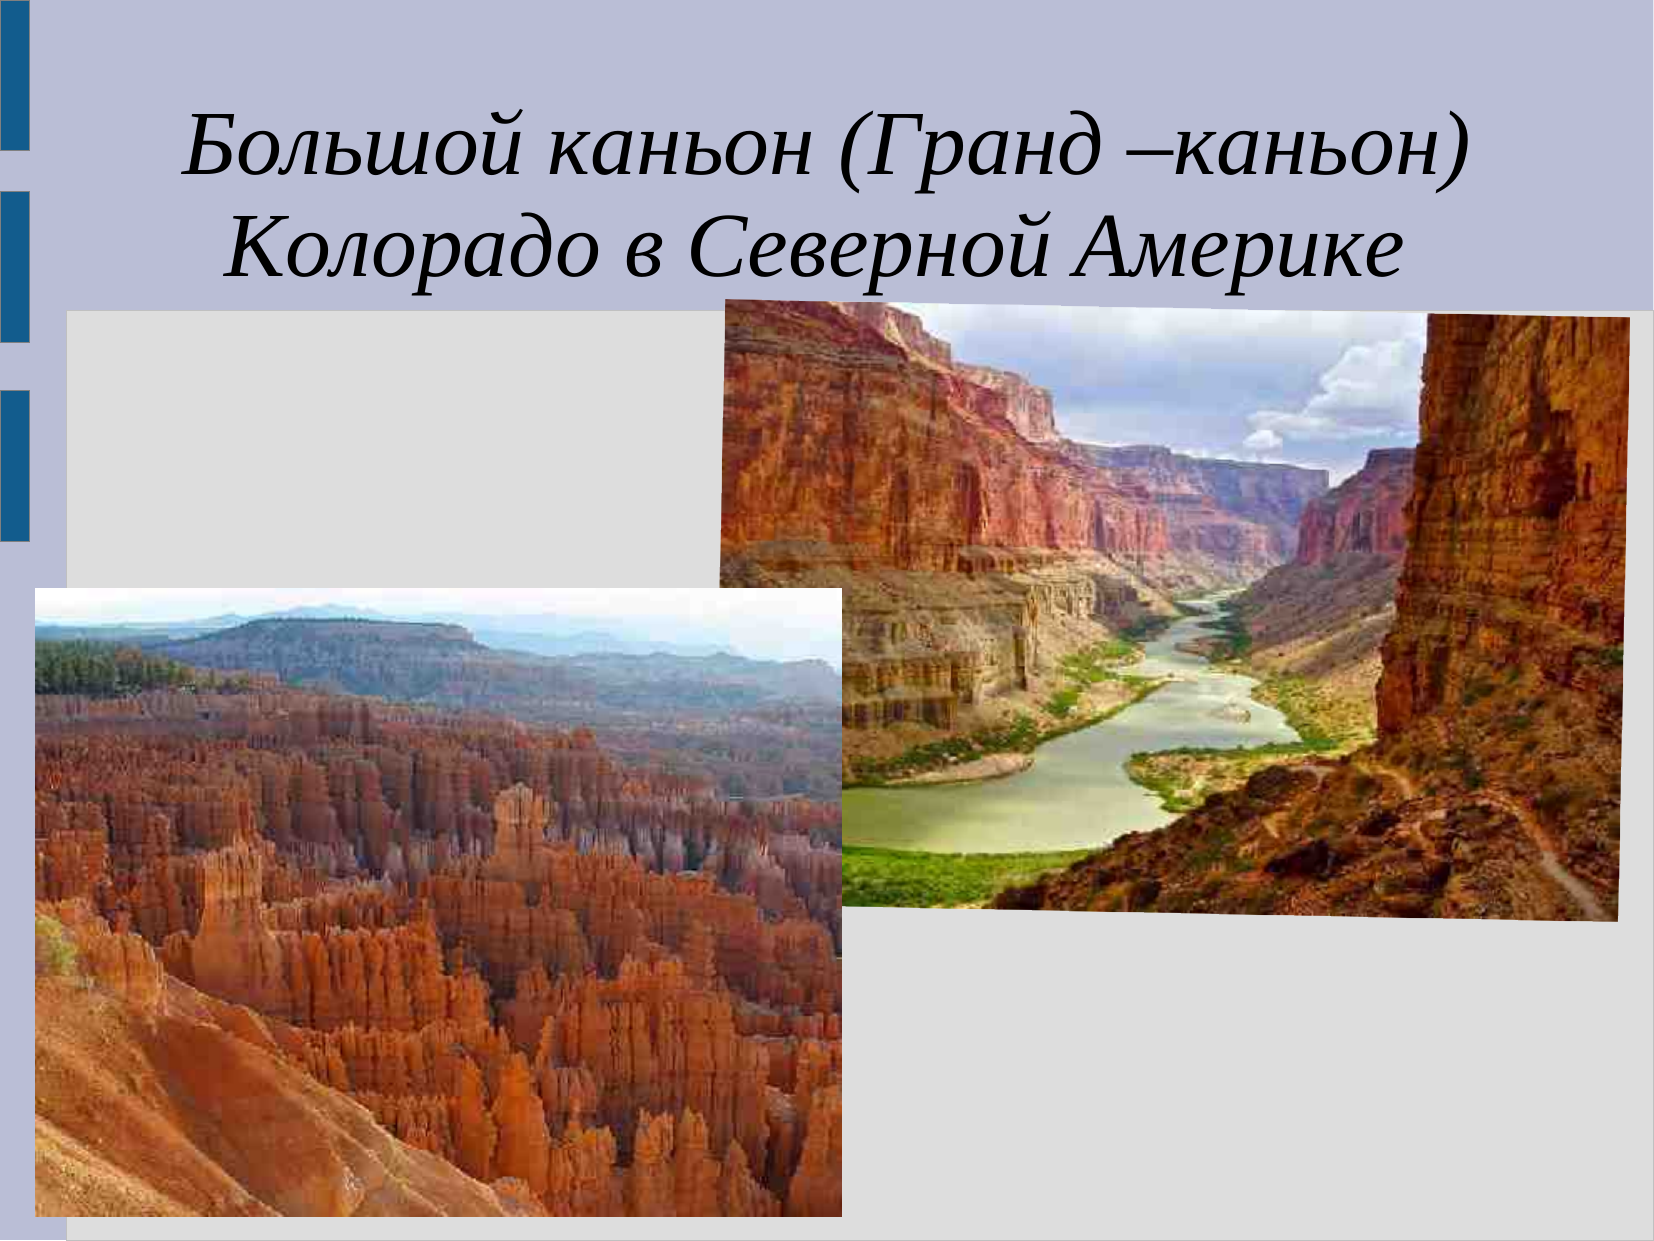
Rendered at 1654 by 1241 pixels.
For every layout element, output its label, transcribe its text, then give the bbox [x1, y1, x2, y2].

picture [35, 298, 1630, 1217]
title Большой каньон (Гранд –каньон) Колорадо в Северной Америке [121, 91, 1534, 299]
